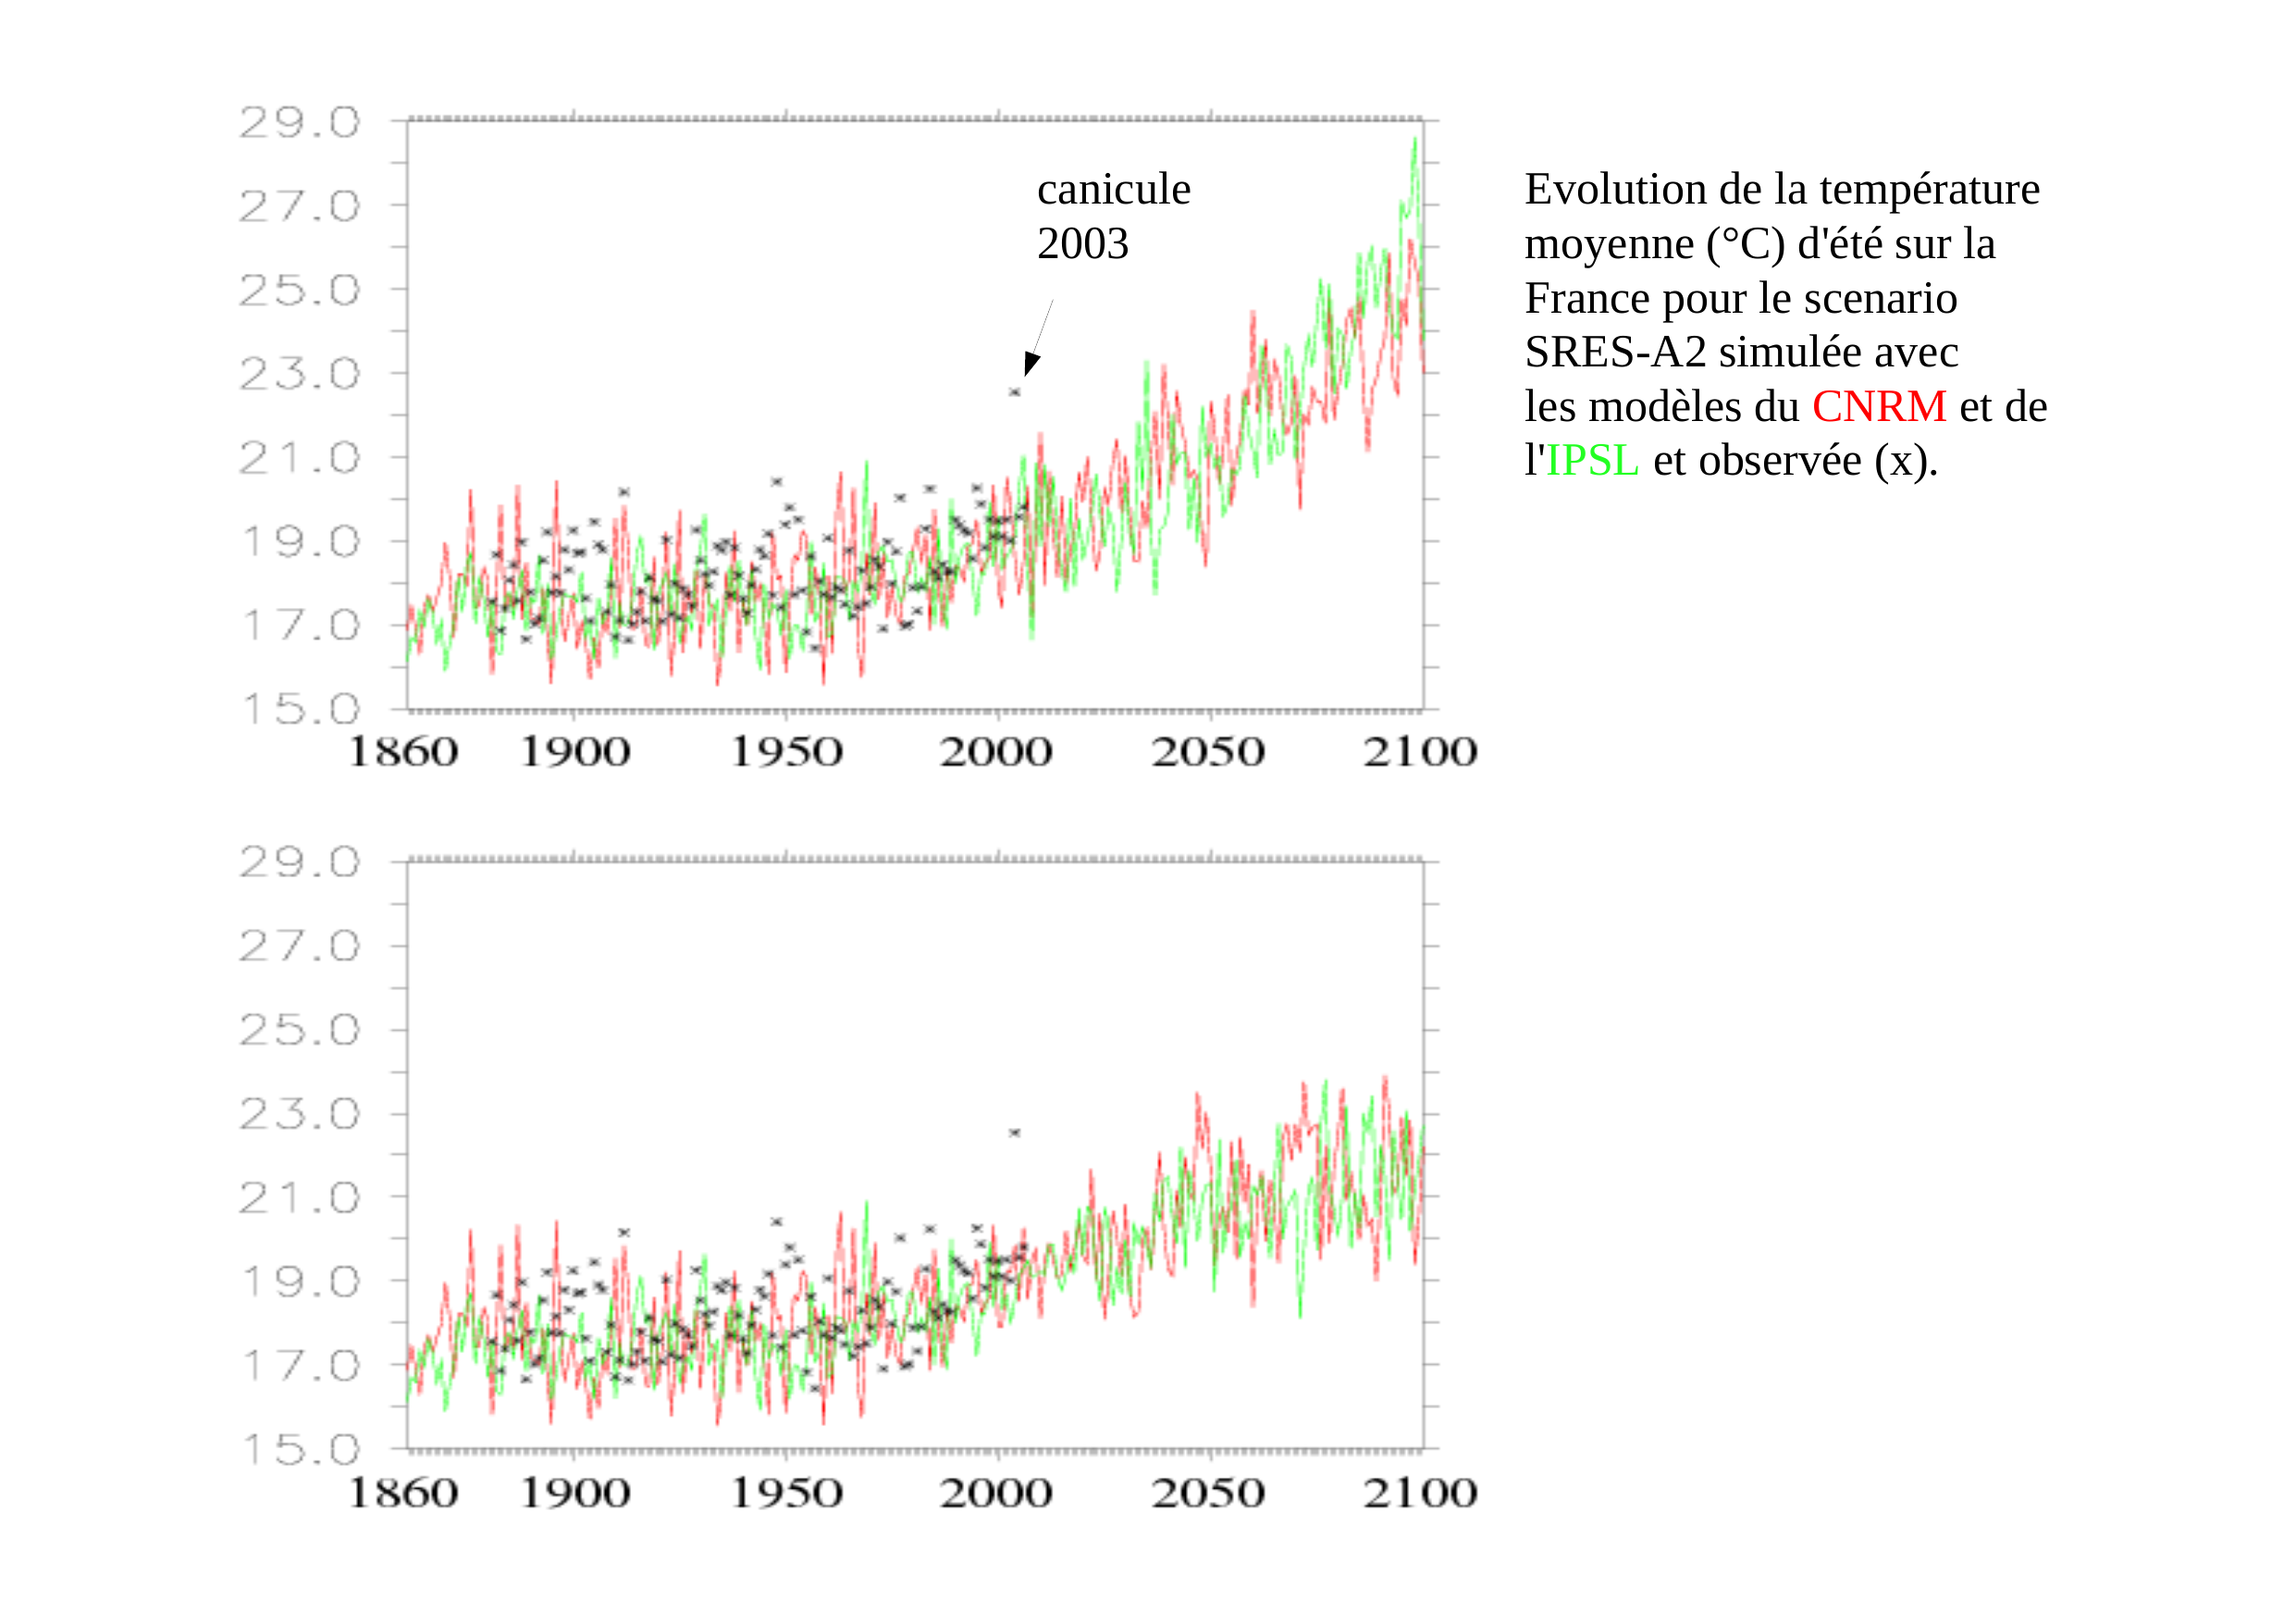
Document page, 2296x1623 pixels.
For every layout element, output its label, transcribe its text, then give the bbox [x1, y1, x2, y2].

picture [191, 69, 1489, 1539]
text_box canicule 2003 [1037, 160, 1192, 276]
text_box Evolution de la température moyenne (°C) d'été sur la France pour le scenario SRES-A2 simulée avec les modèles du CNRM et de l'IPSL et observée (x). [1524, 160, 2061, 513]
